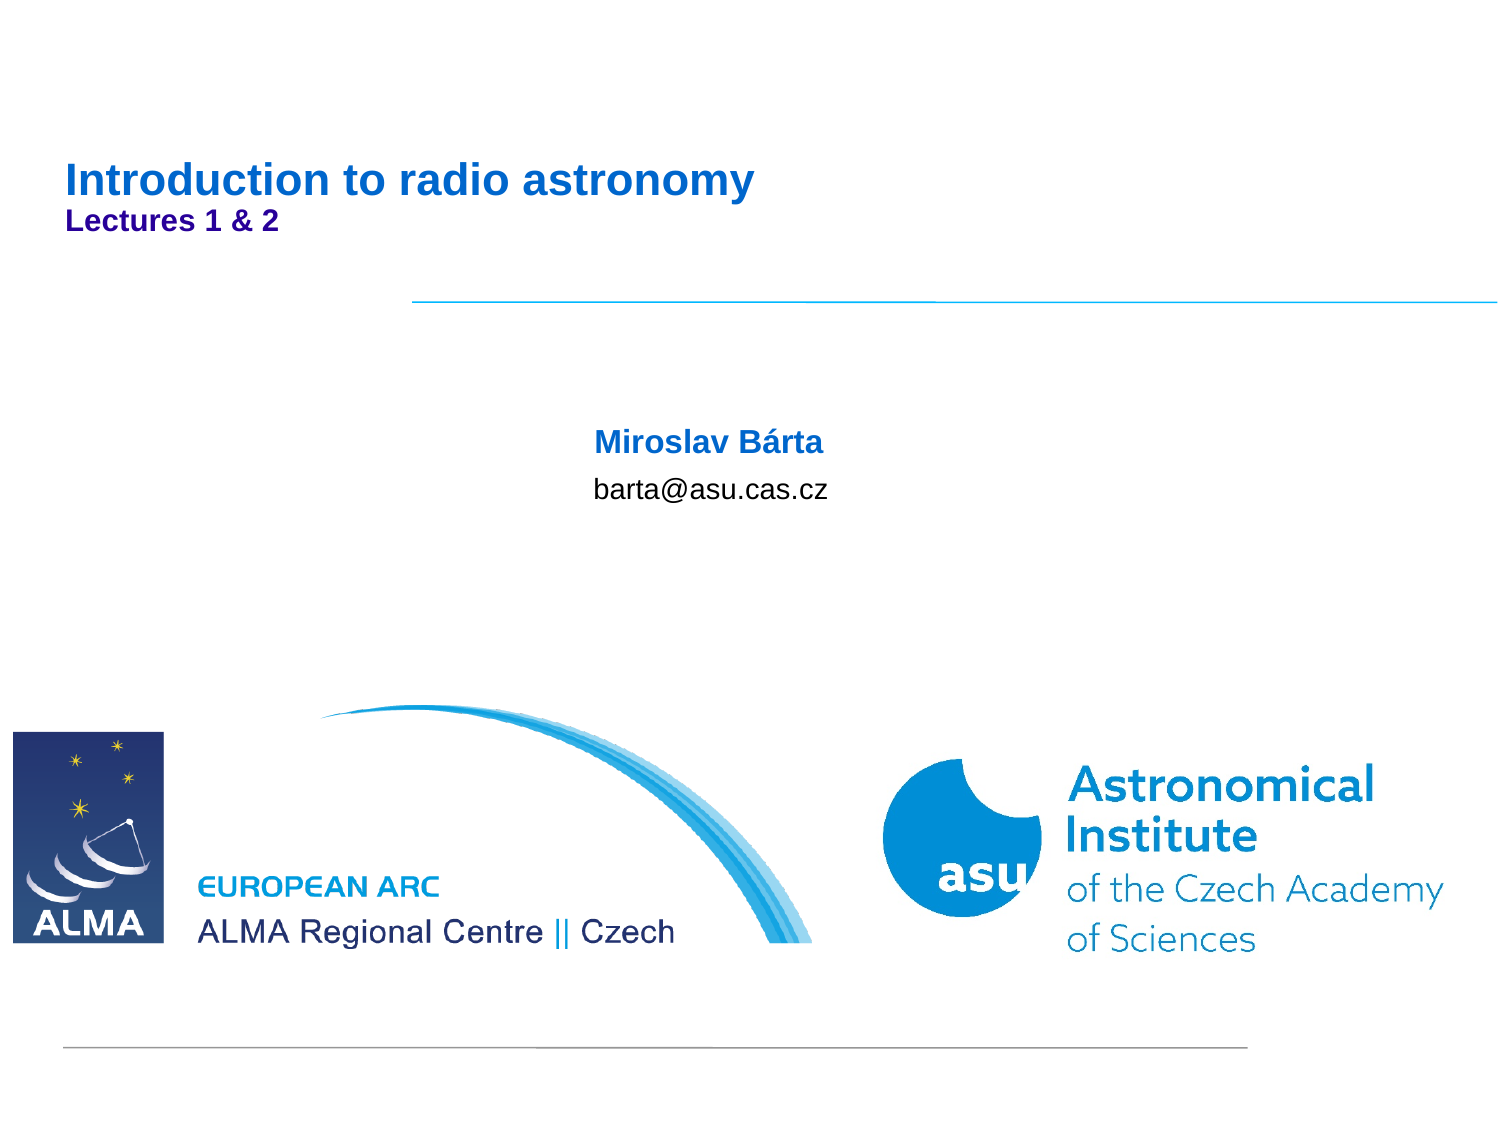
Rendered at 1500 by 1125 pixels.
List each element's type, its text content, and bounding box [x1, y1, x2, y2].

picture [13, 705, 812, 949]
text_box Introduction to radio astronomy Lectures 1 & 2 [50, 146, 771, 246]
text_box barta@asu.cas.cz [578, 462, 844, 513]
text_box Miroslav Bárta [393, 415, 1025, 467]
picture [843, 719, 1483, 992]
